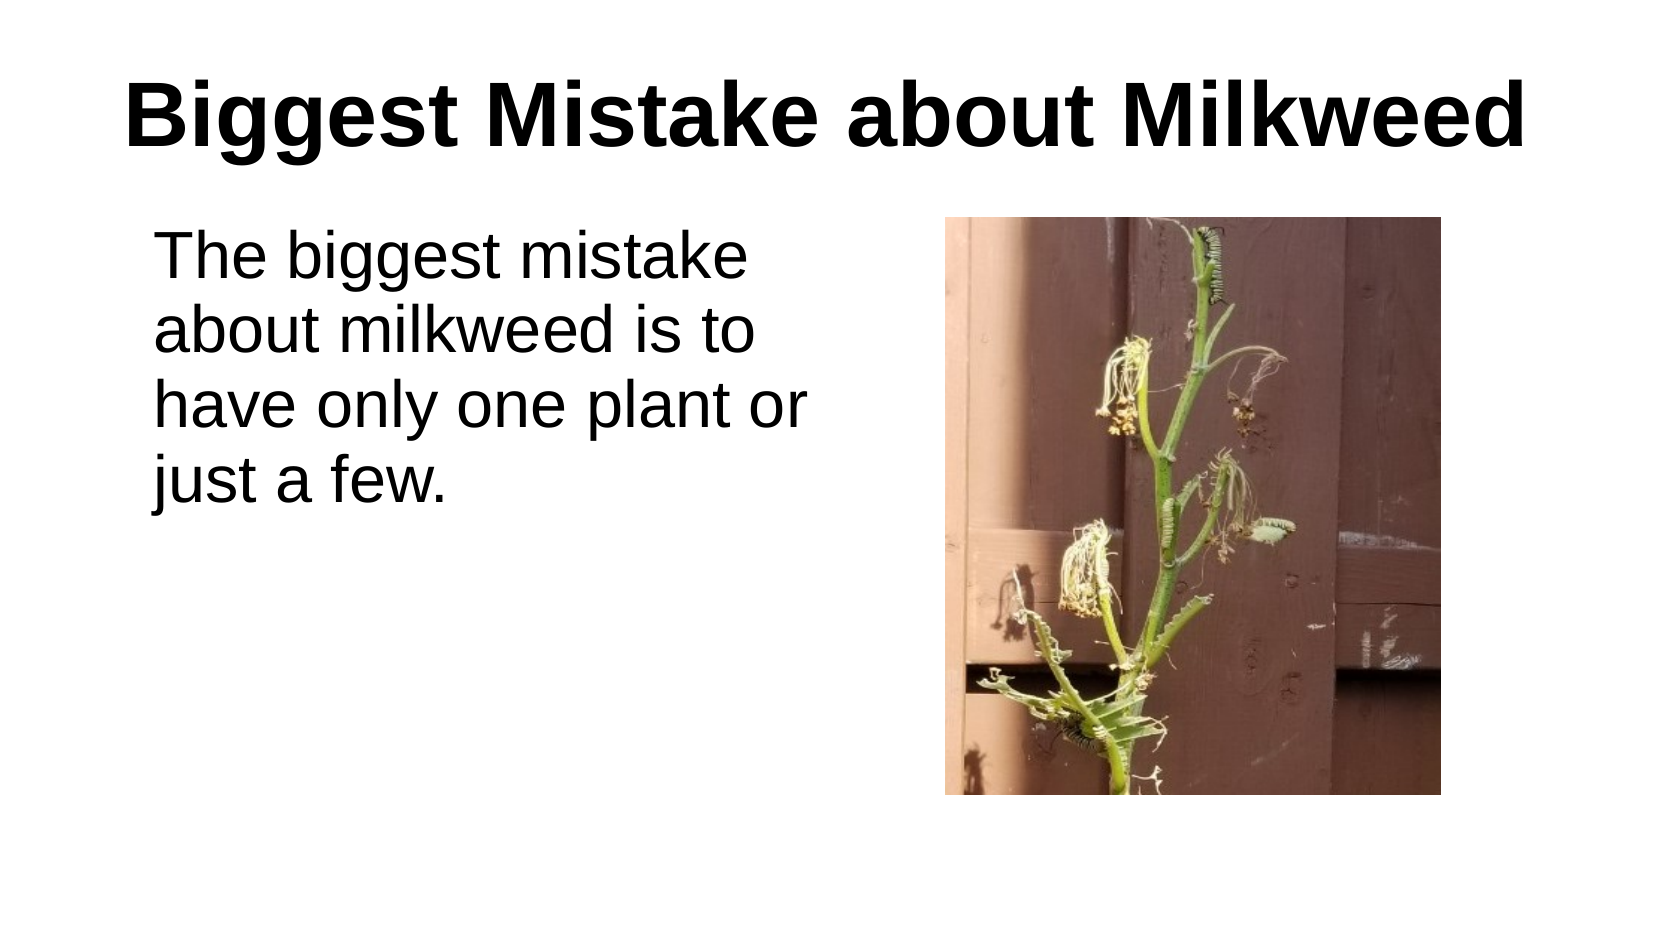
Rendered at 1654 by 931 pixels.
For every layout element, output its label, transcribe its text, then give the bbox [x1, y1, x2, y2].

title Biggest Mistake about Milkweed [82, 37, 1571, 193]
list The biggest mistake about milkweed is to have only one plant or just a few. [82, 217, 826, 758]
picture [945, 217, 1441, 796]
